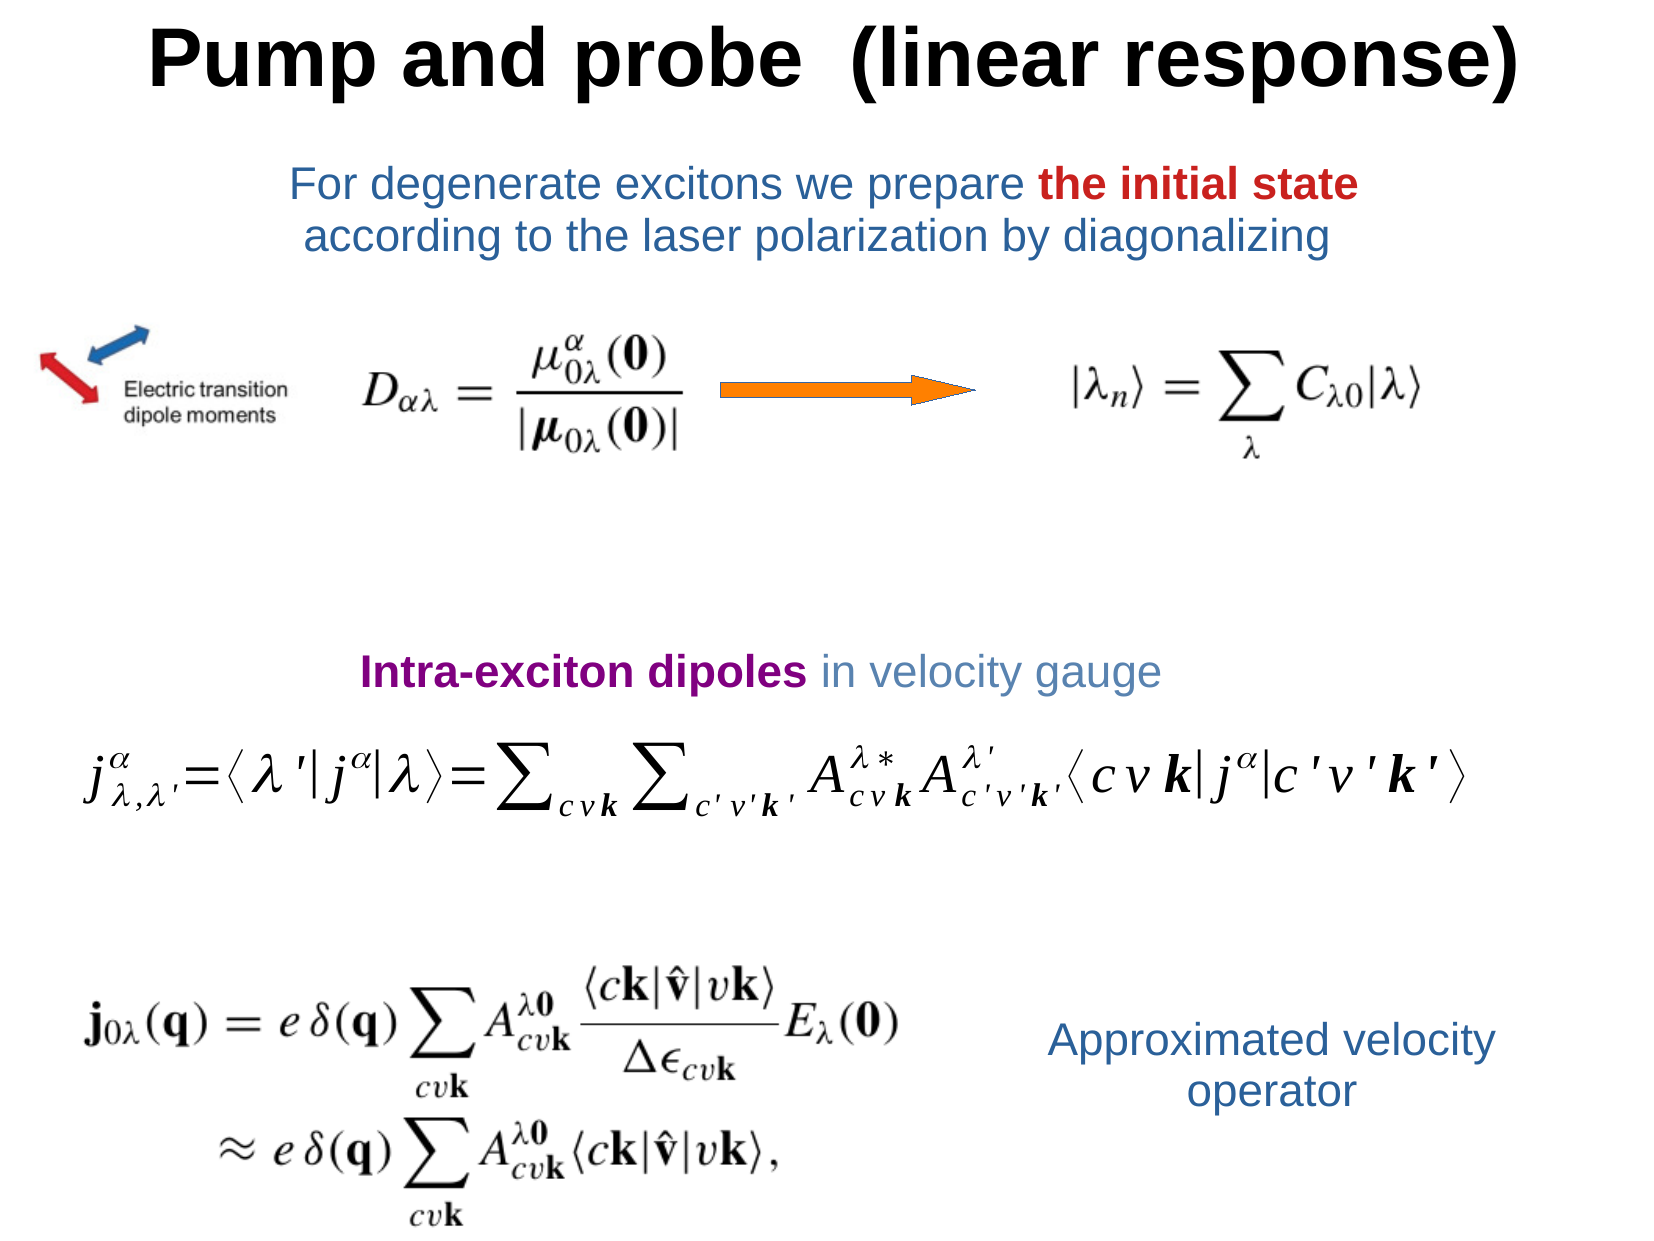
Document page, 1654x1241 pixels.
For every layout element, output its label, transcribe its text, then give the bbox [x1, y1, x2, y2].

chart [68, 737, 1480, 825]
text_box Intra-exciton dipoles in velocity gauge [345, 638, 1291, 706]
picture [25, 309, 301, 451]
text_box For degenerate excitons we prepare the initial state according to the laser polarization by diagonalizing [195, 150, 1453, 269]
picture [60, 961, 934, 1237]
picture [1050, 318, 1429, 466]
text_box Approximated velocity operator [945, 1006, 1600, 1125]
picture [347, 324, 691, 466]
text_box [720, 375, 976, 406]
title Pump and probe (linear response) [15, 0, 1654, 151]
